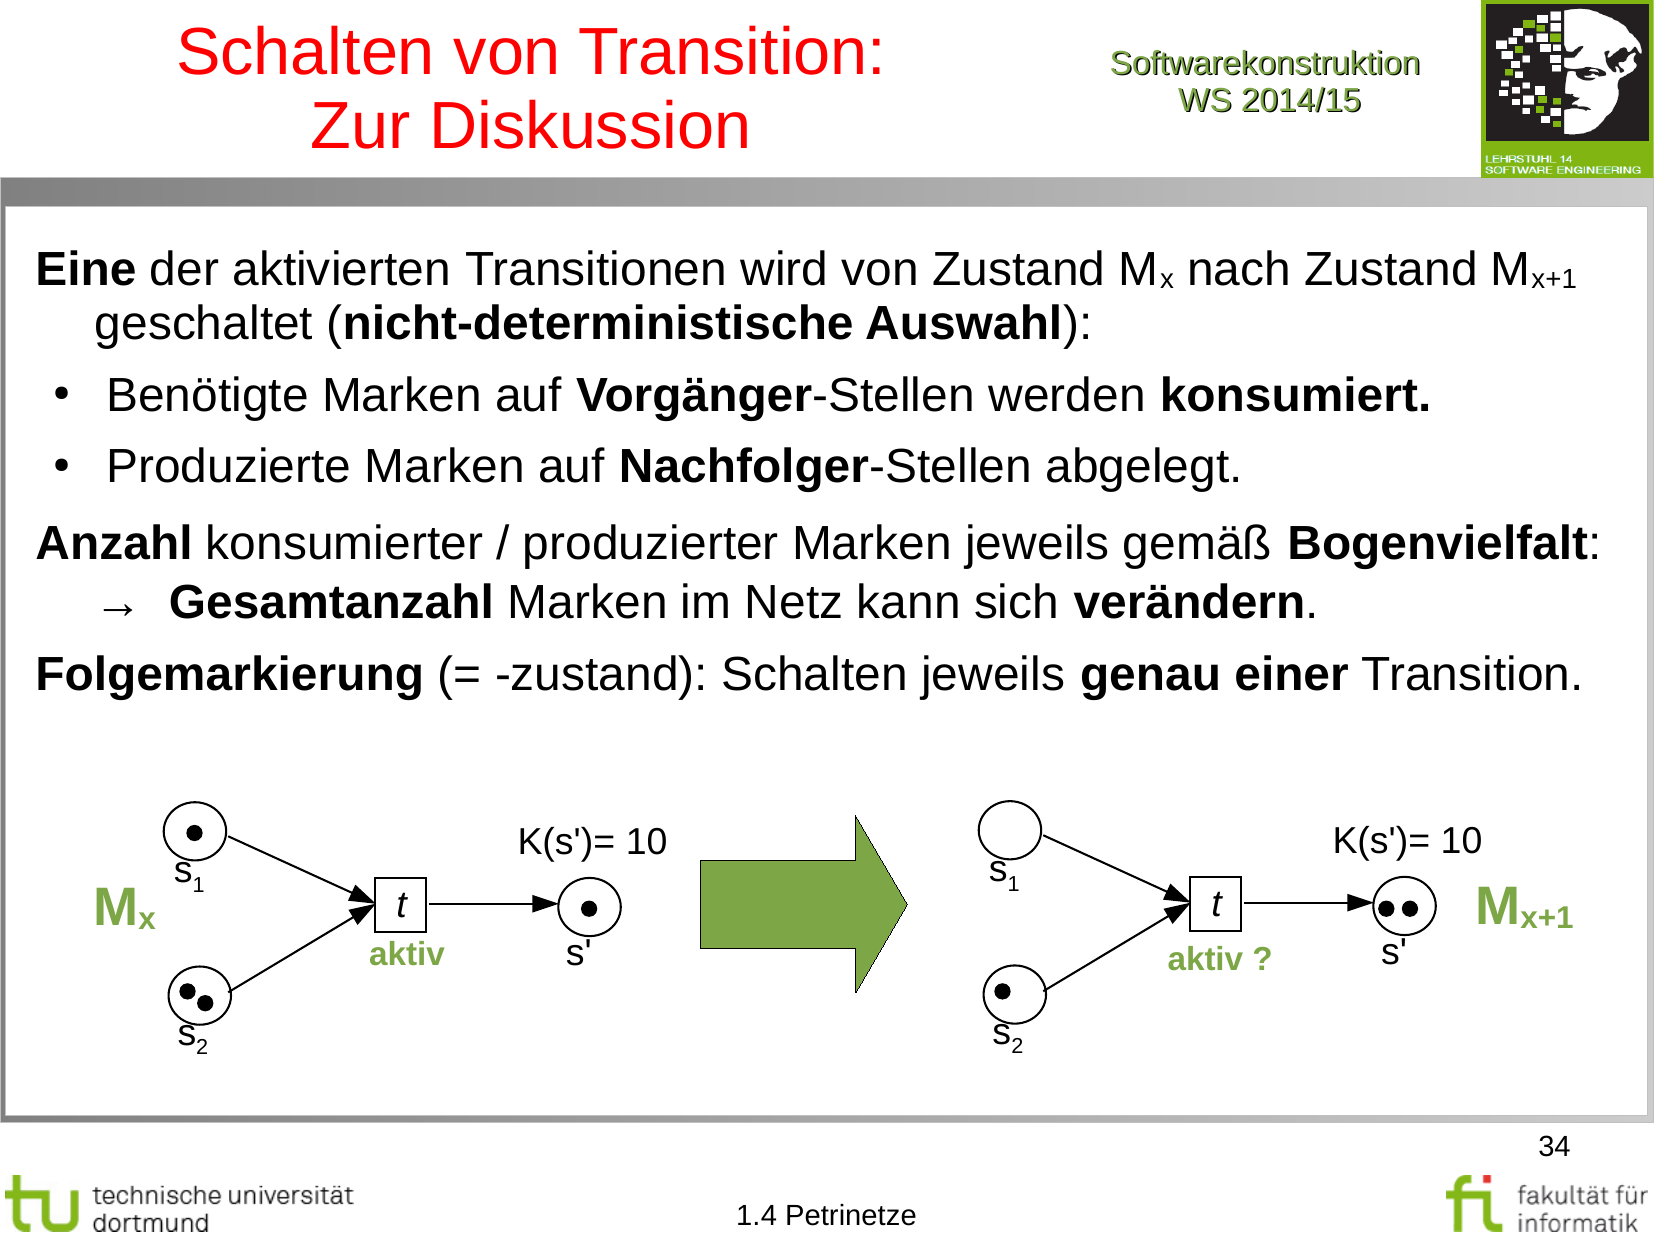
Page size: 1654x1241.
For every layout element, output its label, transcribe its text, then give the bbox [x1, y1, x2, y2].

text_box s2 [964, 998, 1039, 1066]
picture [5, 1175, 354, 1232]
text_box [700, 815, 908, 993]
text_box t [1196, 878, 1237, 930]
text_box s2 [149, 1000, 224, 1067]
text_box K(s')= 10 [489, 809, 683, 870]
text_box [1402, 901, 1418, 916]
text_box t [381, 879, 422, 927]
text_box [1379, 901, 1394, 916]
text_box [581, 901, 597, 916]
text_box s' [537, 920, 607, 982]
picture [1446, 1175, 1648, 1232]
text_box s2 [986, 998, 1039, 1022]
title Schalten von Transition: Zur Diskussion [0, 7, 1064, 170]
picture [1481, 0, 1654, 178]
text_box [198, 996, 213, 1011]
text_box aktiv [354, 927, 502, 981]
text_box s' [1353, 919, 1422, 980]
text_box s1 [166, 837, 220, 859]
text_box s2 [171, 1000, 224, 1023]
text_box Mx+1 [1460, 868, 1589, 964]
text_box [995, 984, 1010, 999]
text_box s1 [981, 836, 1035, 858]
text_box K(s')= 10 [1304, 808, 1498, 869]
text_box [187, 825, 202, 841]
text_box [180, 984, 195, 999]
list Eine der aktivierten Transitionen wird von Zustand Mx nach Zustand Mx+1 geschaltet (nicht-deterministische Auswahl): Benötigte Marken auf Vorgänger-Stellen werden konsumiert. Produzierte Marken auf Nachfolger-Stellen abgelegt. Anzahl konsumierter / produzierter Marken jeweils gemäß Bogenvielfalt: → Gesamtanzahl Marken im Netz kann sich verändern. Folgemarkierung (= -zustand): Schalten jeweils genau einer Transition. [35, 242, 1630, 1040]
text_box s1 [145, 837, 220, 905]
text_box aktiv ? [1152, 933, 1394, 987]
text_box Mx [78, 869, 171, 965]
text_box s1 [960, 836, 1035, 904]
